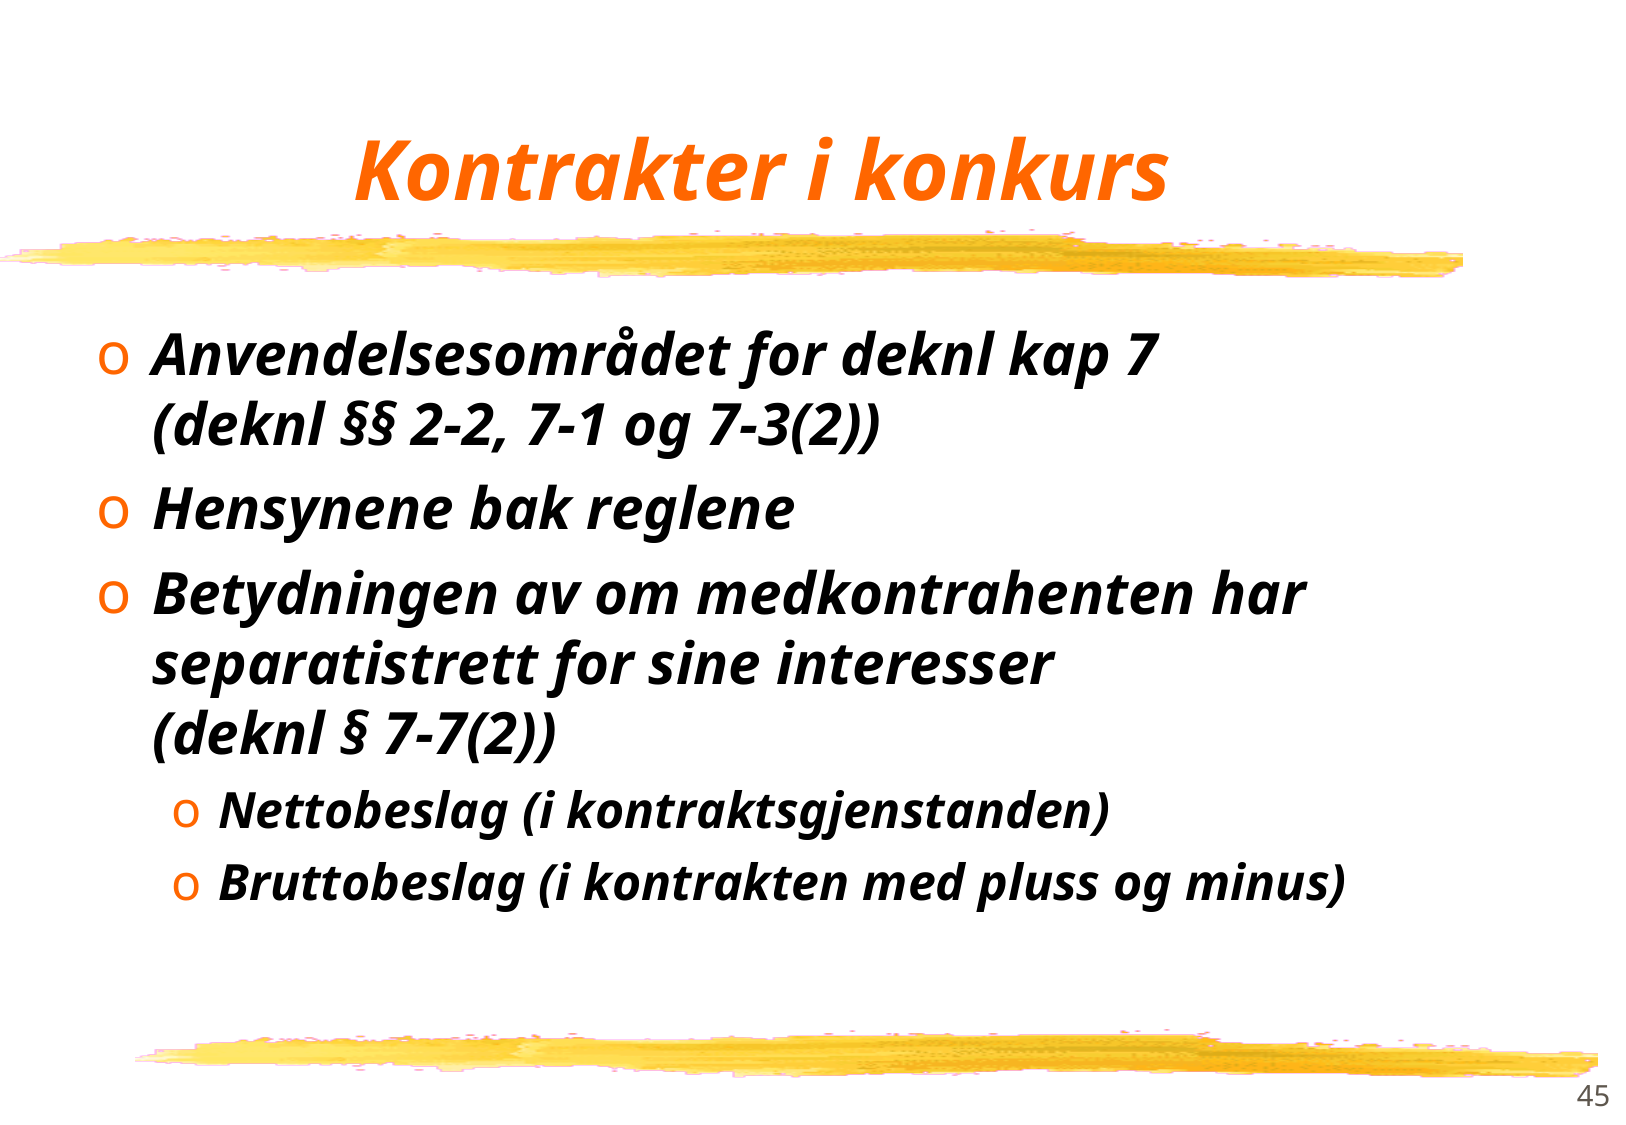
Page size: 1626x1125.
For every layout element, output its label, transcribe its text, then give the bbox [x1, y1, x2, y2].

picture [135, 1024, 1598, 1088]
title Kontrakter i konkurs [72, 37, 1454, 225]
list Anvendelsesområdet for deknl kap 7 (deknl §§ 2-2, 7-1 og 7-3(2)) Hensynene bak reglene Betydningen av om medkontrahenten har separatistrett for sine interesser (deknl § 7-7(2)) Nettobeslag (i kontraktsgjenstanden) Bruttobeslag (i kontrakten med pluss og minus) [81, 309, 1535, 1001]
picture [0, 224, 1463, 288]
text_box <number> [1516, 1050, 1626, 1125]
